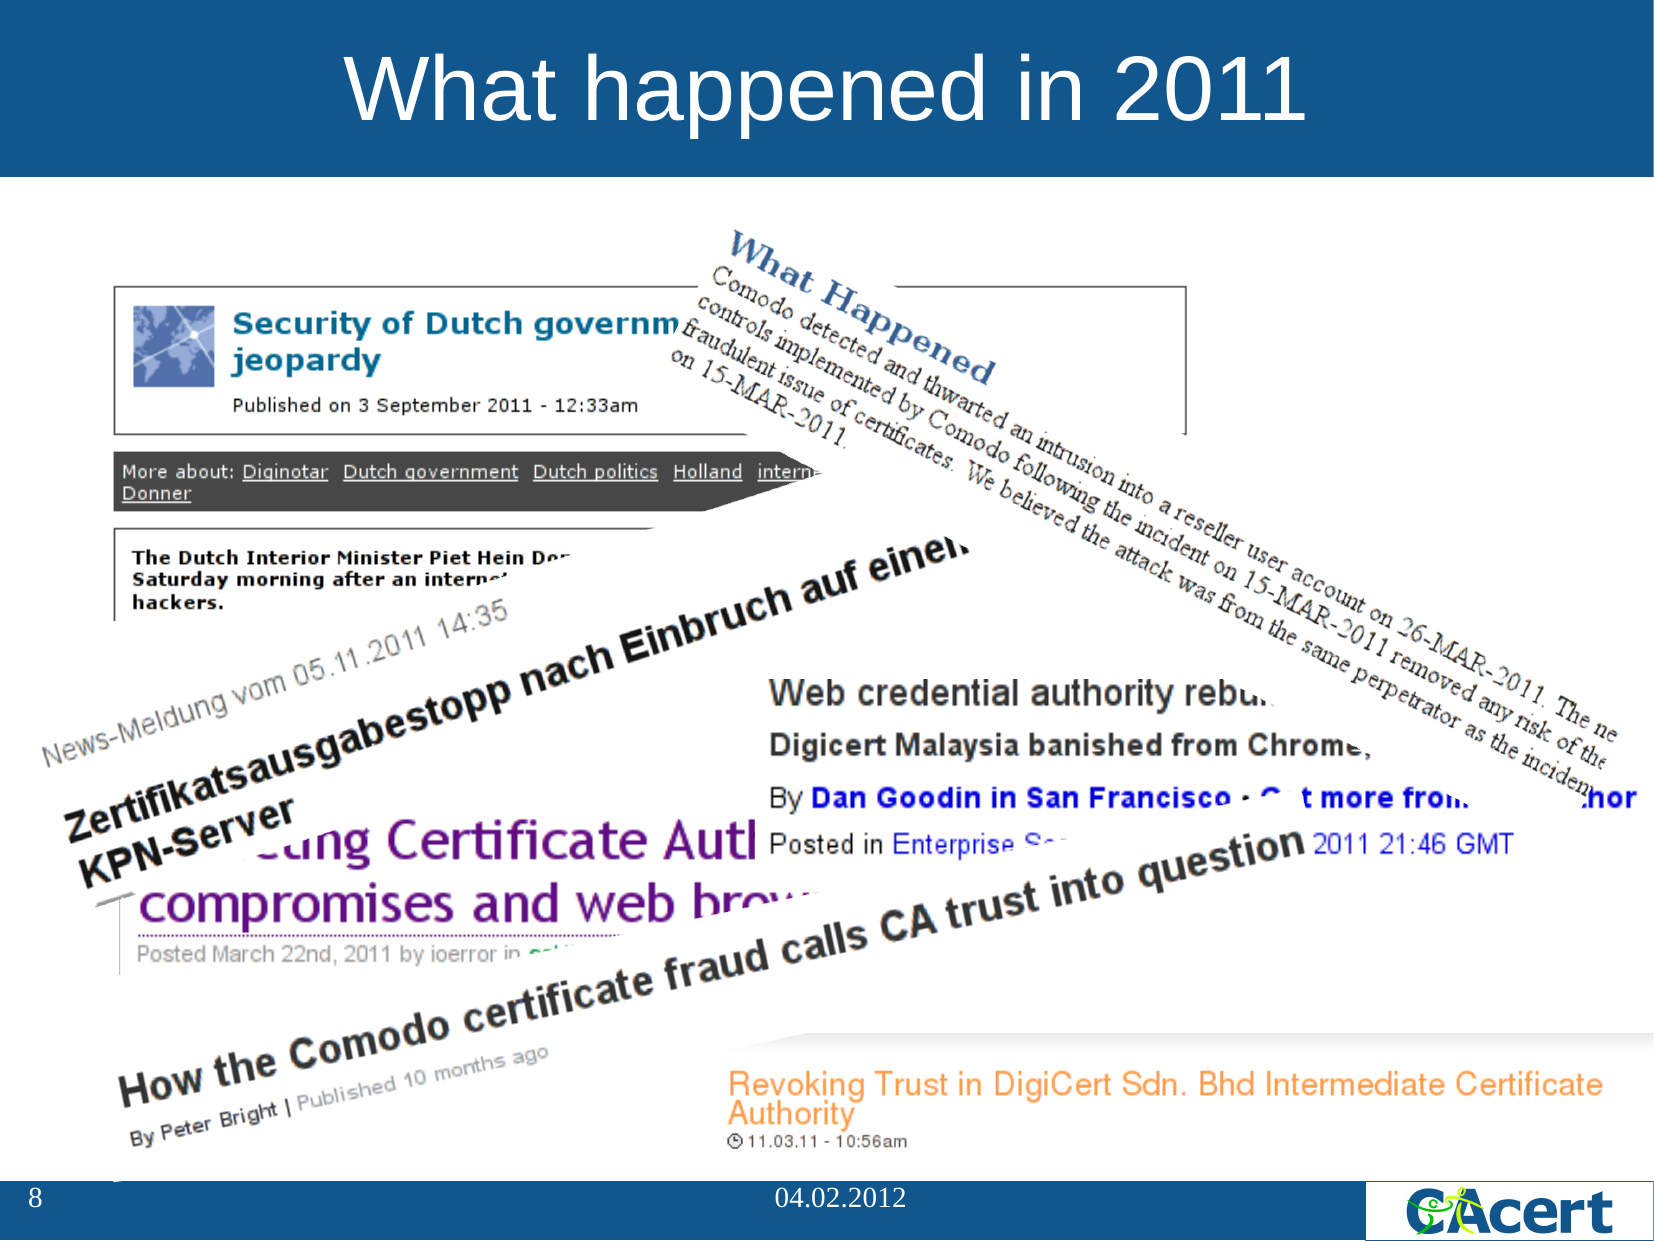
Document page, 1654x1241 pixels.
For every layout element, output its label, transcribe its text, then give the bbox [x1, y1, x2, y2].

picture [1406, 1186, 1613, 1235]
picture [9, 206, 1654, 1182]
title What happened in 2011 [82, 0, 1571, 178]
